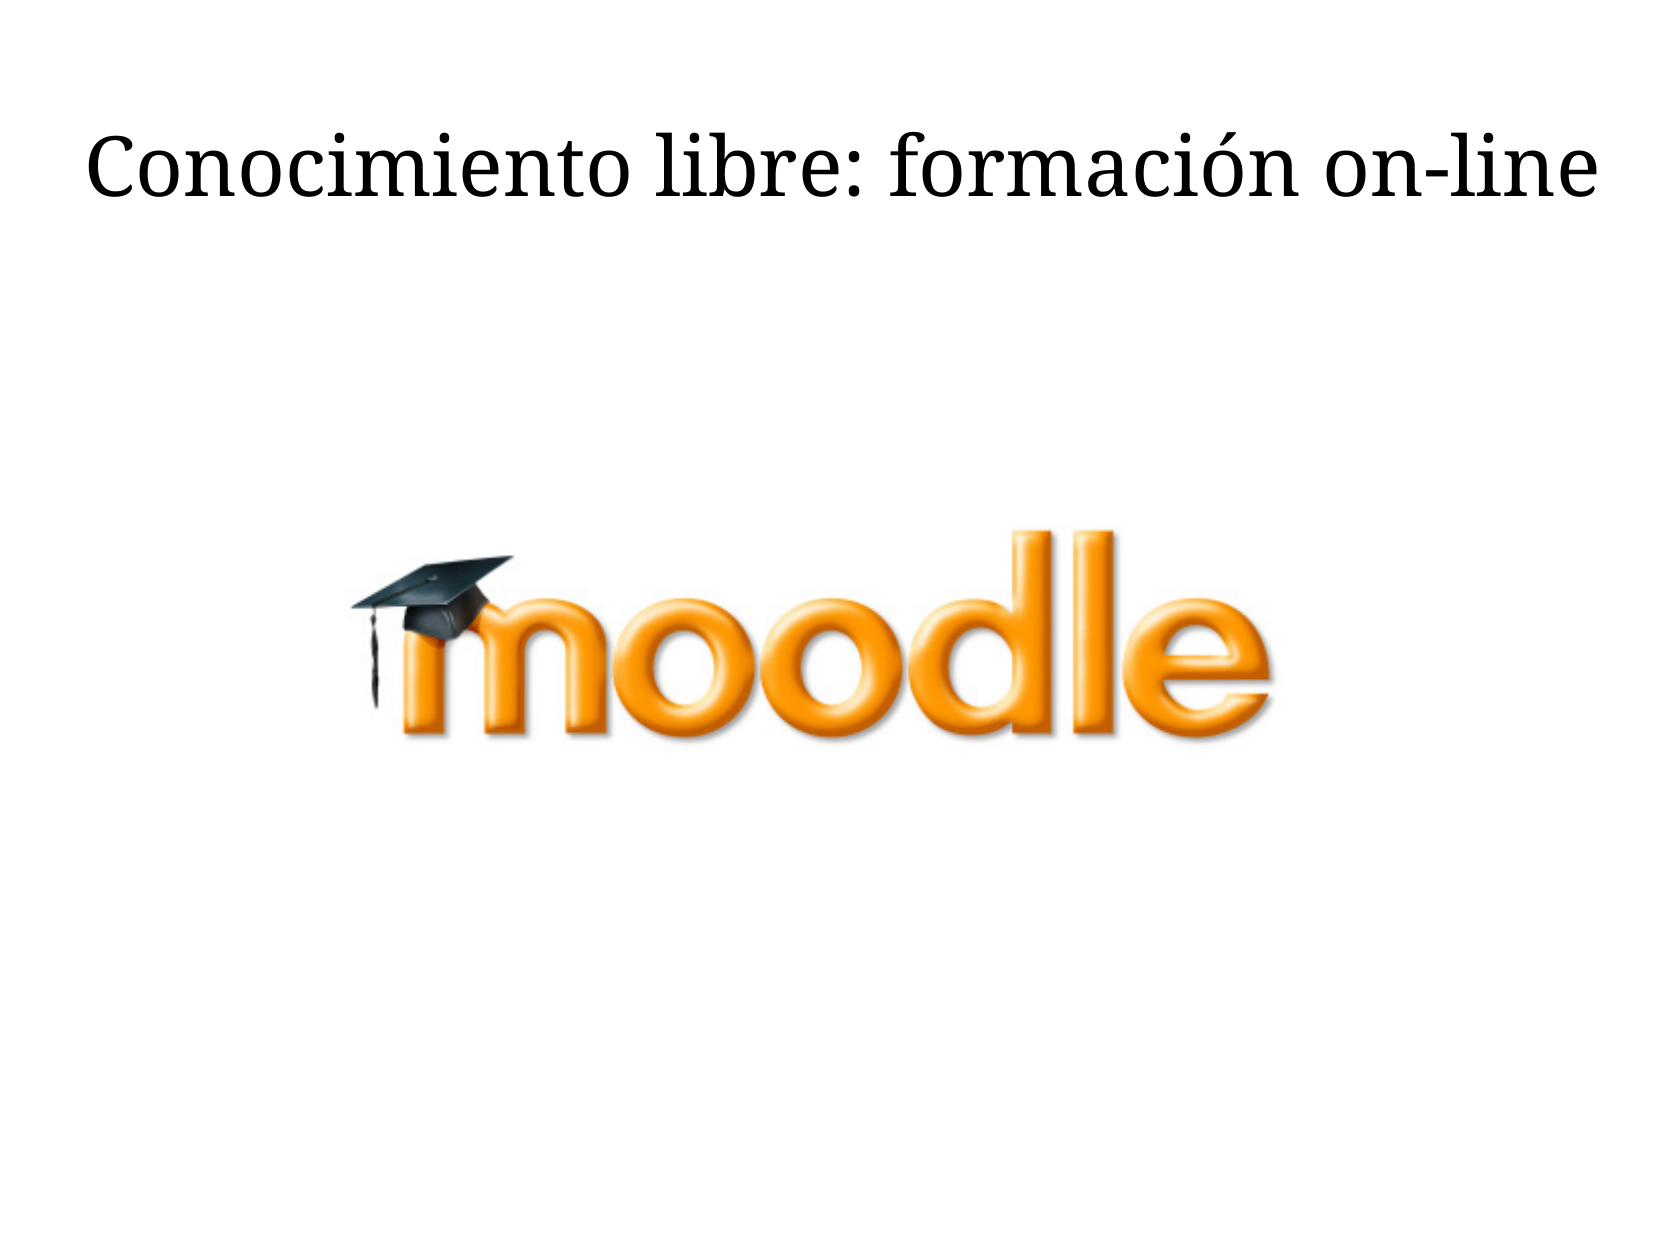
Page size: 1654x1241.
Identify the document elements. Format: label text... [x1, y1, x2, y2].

text_box Conocimiento libre: formación on-line [70, 99, 1391, 198]
picture [344, 410, 1283, 862]
